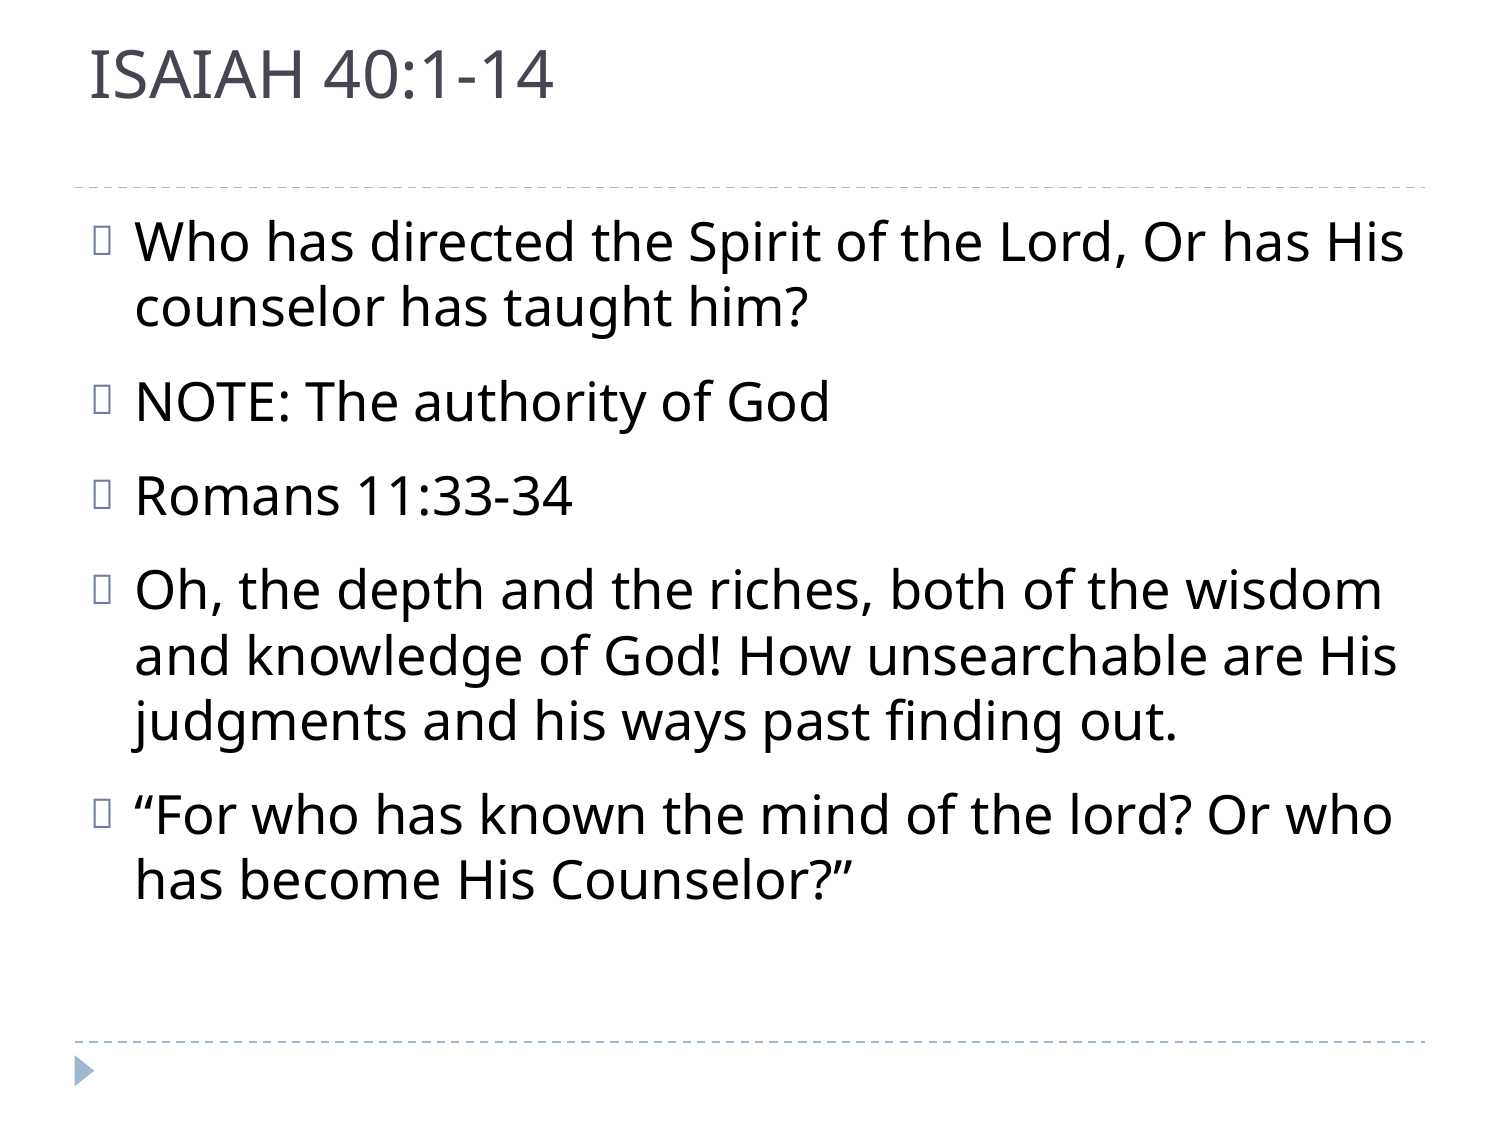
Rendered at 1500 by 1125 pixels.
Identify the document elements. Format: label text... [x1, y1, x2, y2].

title ISAIAH 40:1-14 [75, 24, 1425, 188]
list Who has directed the Spirit of the Lord, Or has His counselor has taught him? NOTE: The authority of God Romans 11:33-34 Oh, the depth and the riches, both of the wisdom and knowledge of God! How unsearchable are His judgments and his ways past finding out. “For who has known the mind of the lord? Or who has become His Counselor?” [75, 200, 1425, 1010]
